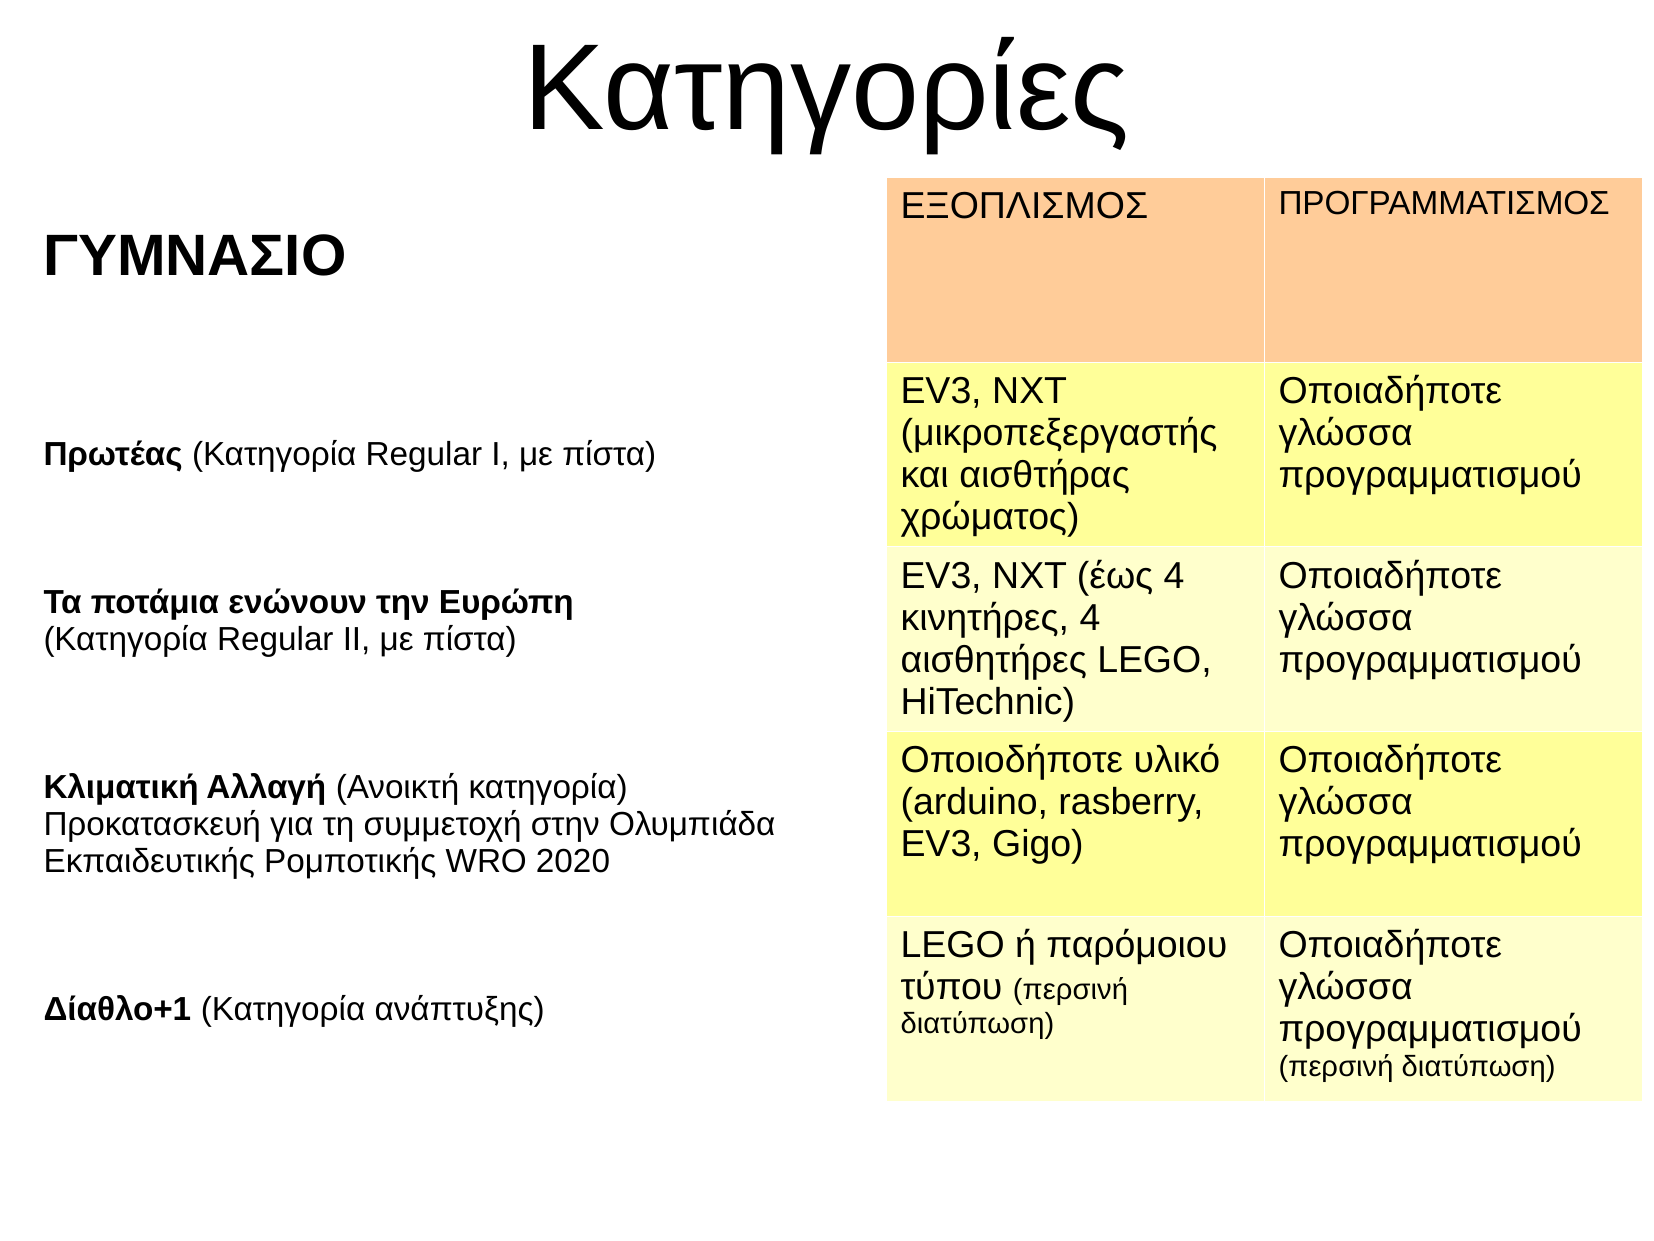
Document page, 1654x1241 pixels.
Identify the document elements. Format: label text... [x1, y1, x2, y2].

table_cell EV3, NXT (έως 4 κινητήρες, 4 αισθητήρες LEGO, HiTechnic) [887, 547, 1264, 731]
table_cell Oποιοδήποτε υλικό (arduino, rasberry, EV3, Gigo) [887, 732, 1264, 916]
table_cell Oποιαδήποτε γλώσσα προγραμματισμού (περσινή διατύπωση) [1265, 917, 1642, 1101]
table_cell Oποιαδήποτε γλώσσα προγραμματισμού [1265, 547, 1642, 731]
table_header ΠΡΟΓΡΑΜMΑΤΙΣΜΟΣ [1265, 178, 1642, 362]
table_header ΕΞΟΠΛΙΣΜΟΣ [887, 178, 1264, 362]
subtitle ΓΥΜΝΑΣΙΟ Πρωτέας (Κατηγορία Regular Ι, με πίστα) Τα ποτάμια ενώνουν την Ευρώπη (Κατηγορία Regular ΙΙ, με πίστα) Κλιματική Αλλαγή (Ανοικτή κατηγορία) Προκατασκευή για τη συμμετοχή στην Ολυμπιάδα Εκπαιδευτικής Ρομποτικής WRO 2020 Δίαθλο+1 (Κατηγορία ανάπτυξης) [43, 222, 916, 1241]
table_cell EV3, NXT (μικροπεξεργαστής και αισθτήρας χρώματος) [887, 363, 1264, 546]
table_cell LEGO ή παρόμοιου τύπου (περσινή διατύπωση) [887, 917, 1264, 1101]
table_cell Oποιαδήποτε γλώσσα προγραμματισμού [1265, 363, 1642, 546]
table_cell Oποιαδήποτε γλώσσα προγραμματισμού [1265, 732, 1642, 916]
title Κατηγορίες [82, 0, 1571, 191]
